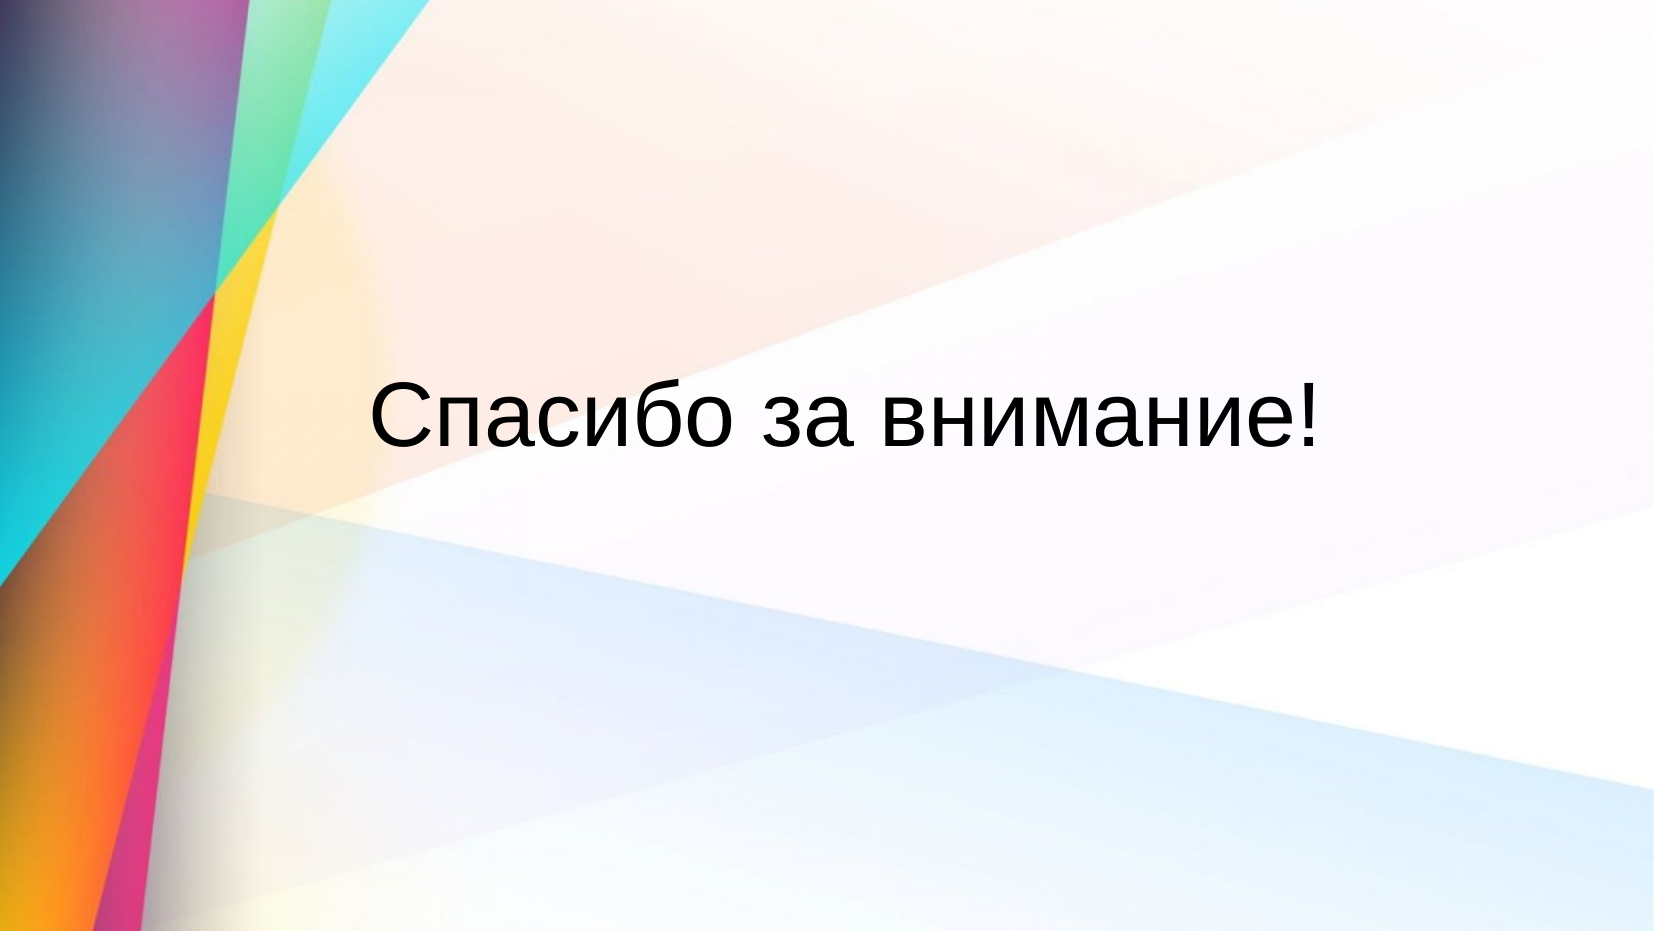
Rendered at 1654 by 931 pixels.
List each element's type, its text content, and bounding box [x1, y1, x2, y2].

picture [0, 0, 1654, 931]
title Спасибо за внимание! [101, 245, 1591, 586]
